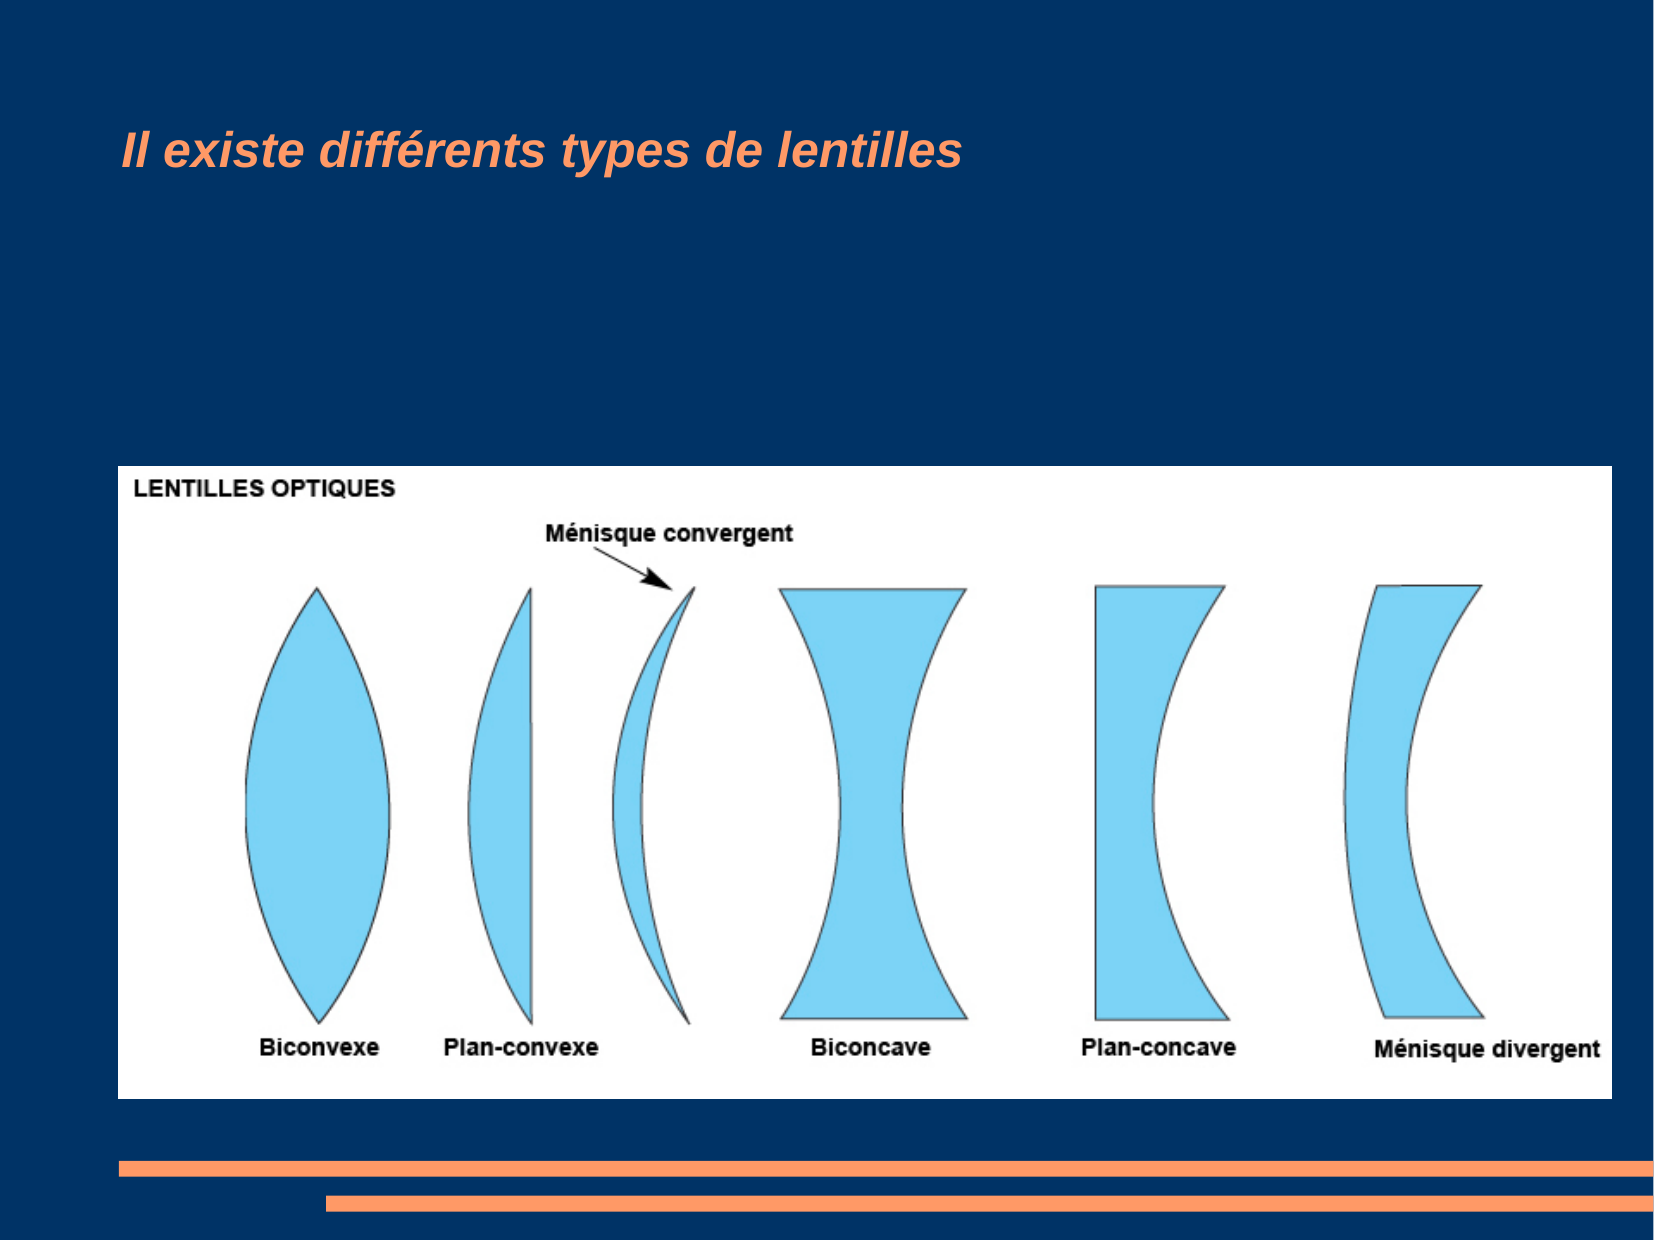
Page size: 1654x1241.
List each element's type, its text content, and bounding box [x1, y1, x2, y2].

picture [118, 466, 1612, 1099]
title Il existe différents types de lentilles [121, 46, 1534, 254]
